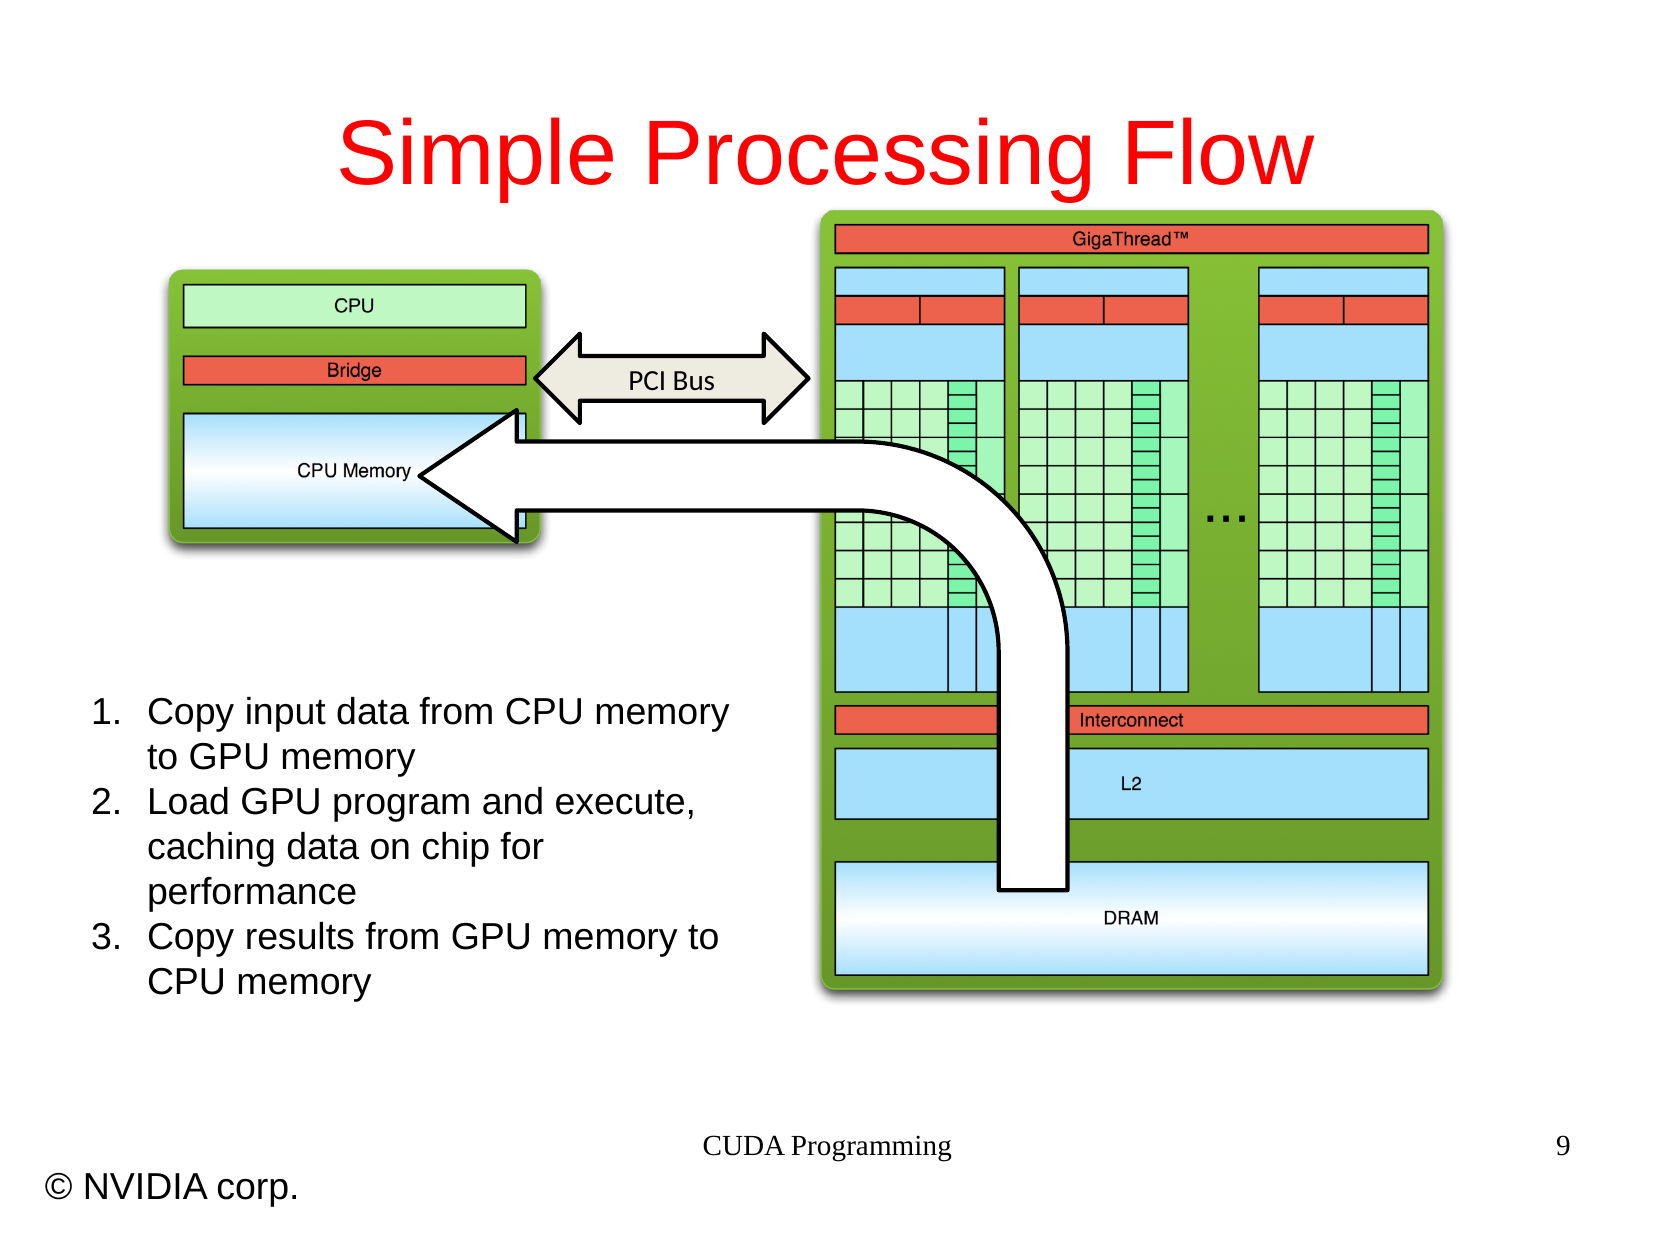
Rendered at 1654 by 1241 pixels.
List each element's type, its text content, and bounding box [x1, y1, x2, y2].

title Simple Processing Flow [82, 49, 1571, 257]
picture [137, 257, 571, 580]
text_box [419, 410, 1068, 891]
text_box PCI Bus [535, 333, 809, 424]
picture [789, 257, 1473, 1026]
text_box Copy input data from CPU memory to GPU memory Load GPU program and execute, caching data on chip for performance Copy results from GPU memory to CPU memory [76, 679, 750, 1010]
text_box © NVIDIA corp. [30, 1158, 331, 1216]
